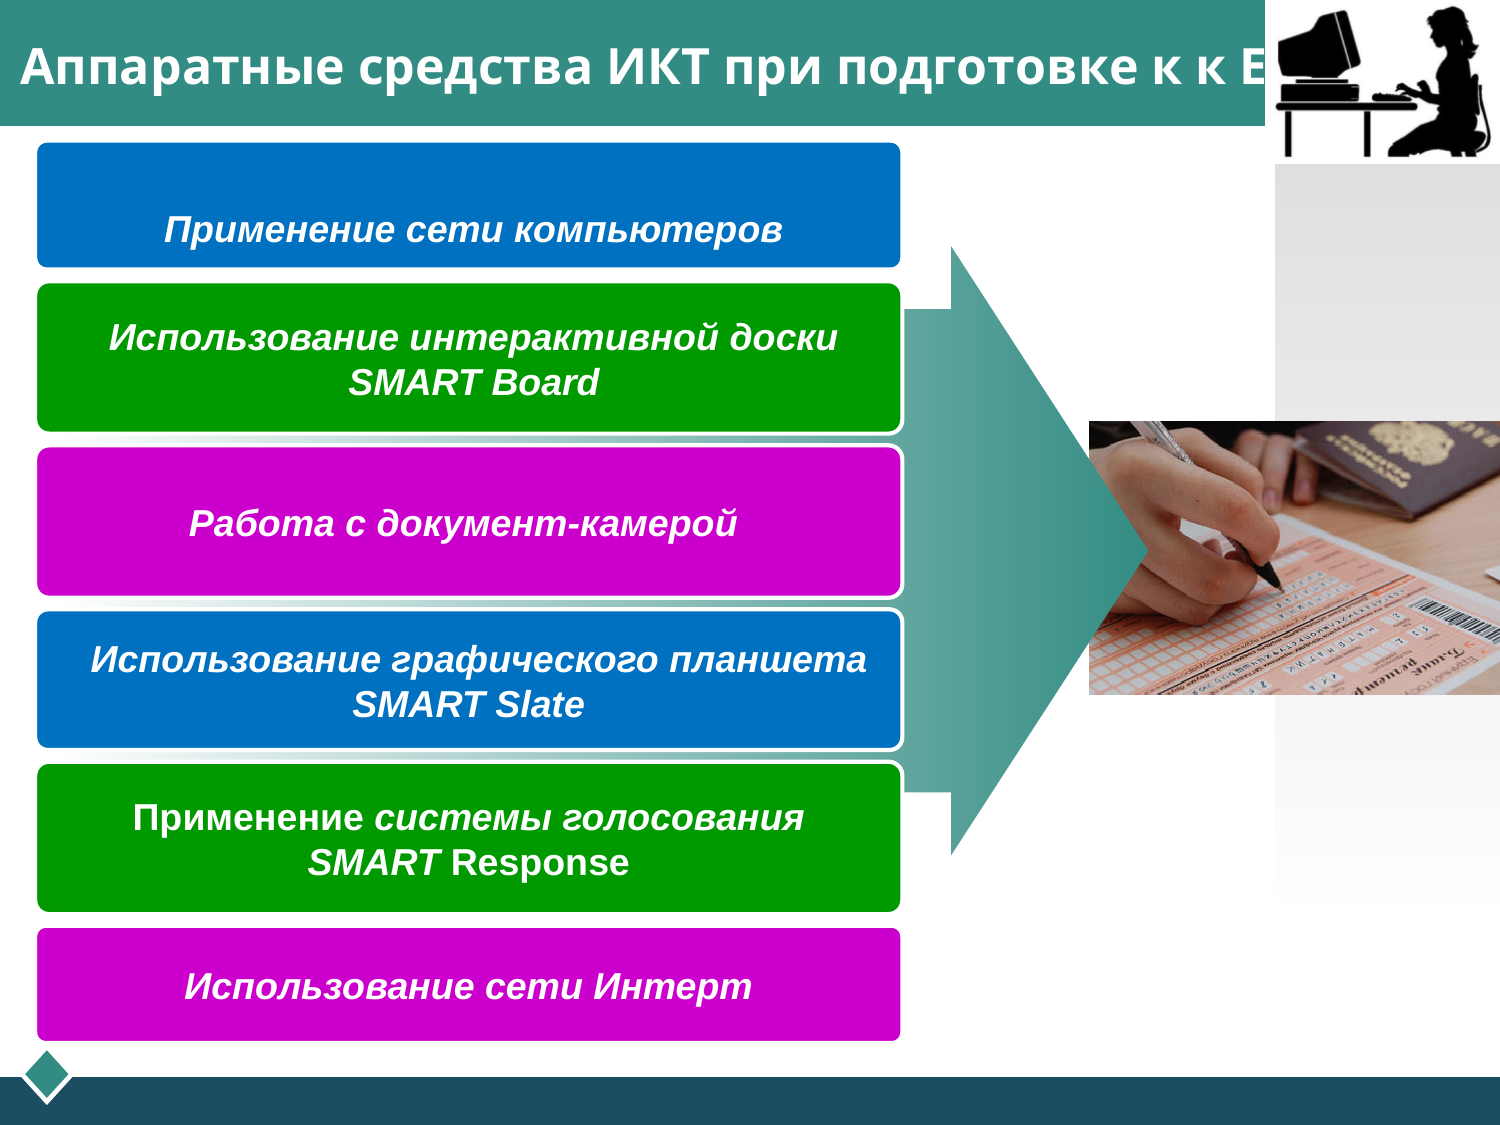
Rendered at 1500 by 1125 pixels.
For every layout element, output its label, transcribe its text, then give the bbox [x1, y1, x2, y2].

text_box Работа с документ-камерой [35, 445, 903, 598]
text_box Использование интерактивной доски SMART Board [35, 281, 903, 434]
text_box [58, 246, 1149, 856]
text_box Использование графического планшета SMART Slate [35, 609, 903, 751]
text_box Применение сети компьютеров [35, 140, 903, 270]
text_box Использование сети Интерт [35, 925, 903, 1044]
title Аппаратные средства ИКТ при подготовке к к ЕГЭ [0, 0, 1265, 129]
text_box Применение системы голосования SMART Response [35, 761, 903, 915]
picture [1265, 0, 1500, 164]
picture [1089, 421, 1500, 695]
